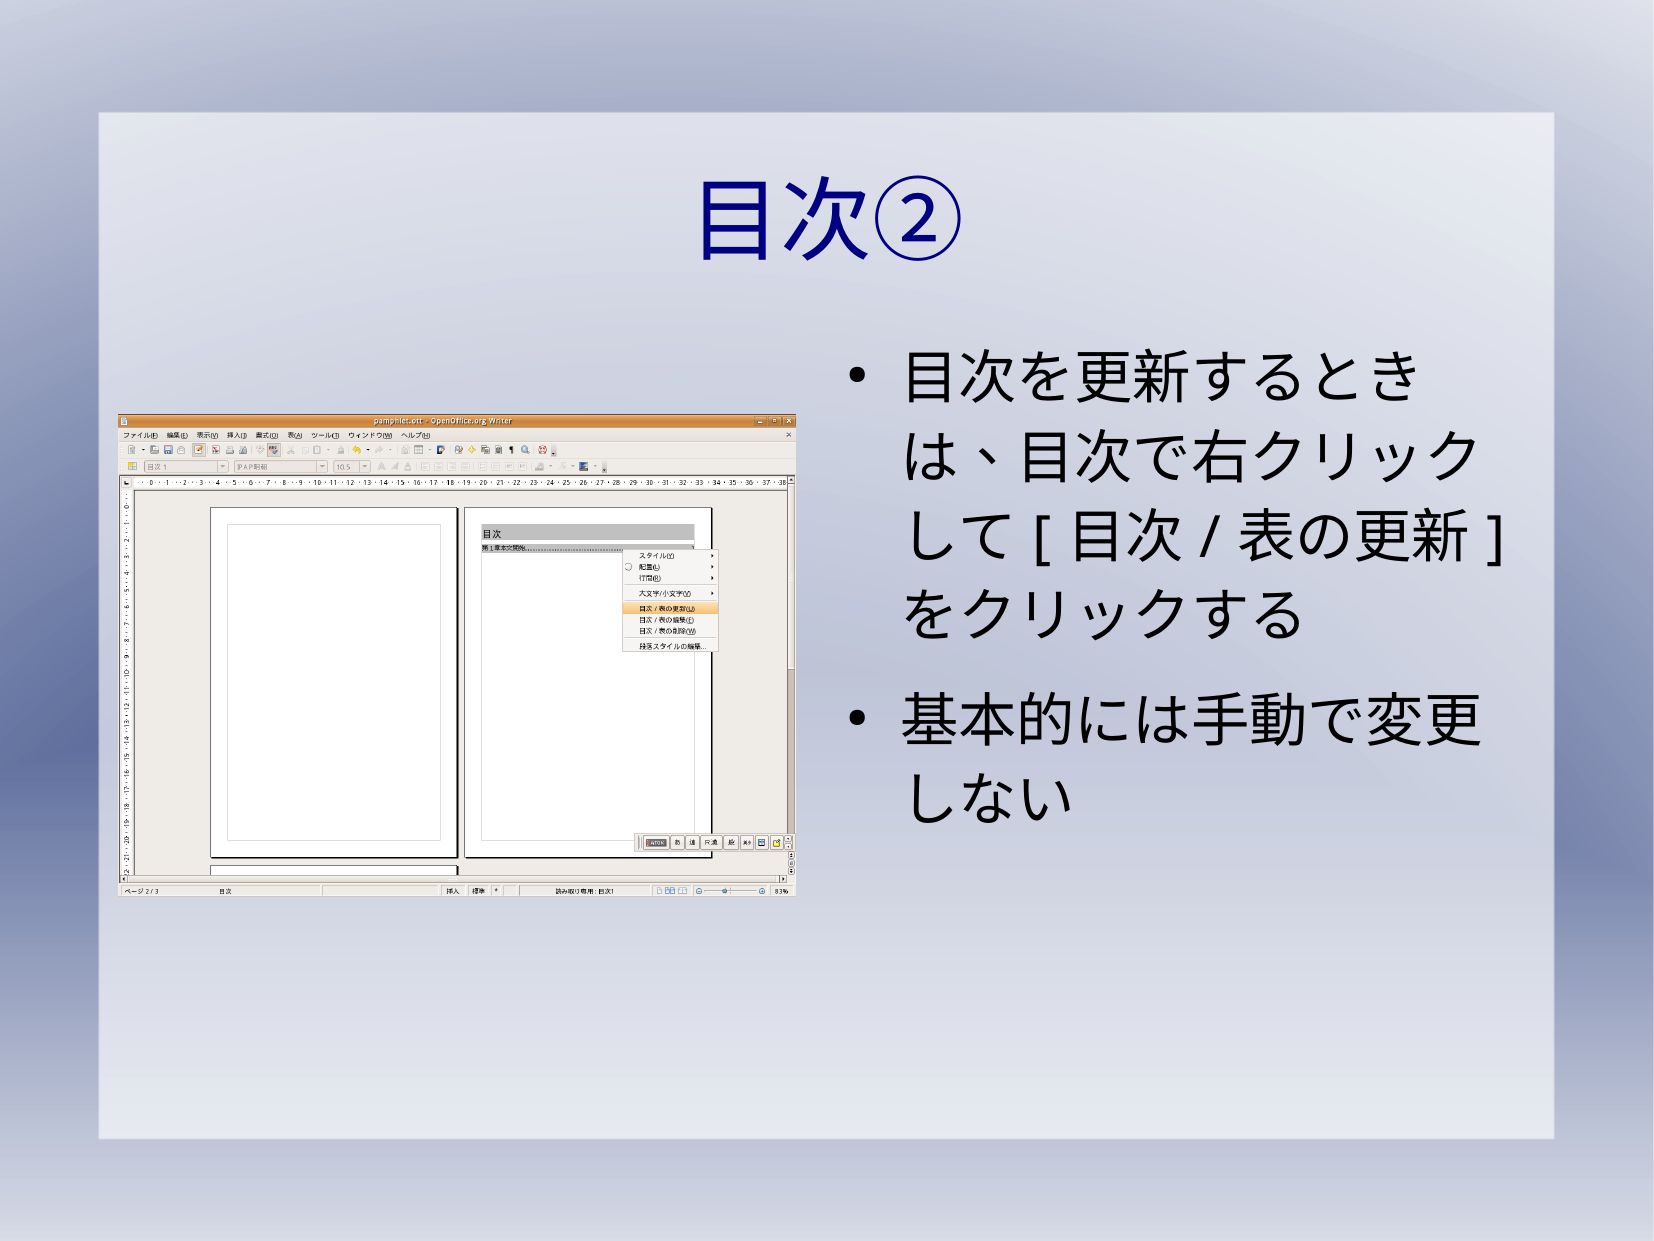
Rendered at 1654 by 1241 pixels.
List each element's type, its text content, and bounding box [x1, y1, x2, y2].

list 目次を更新するときは、目次で右クリックして[目次/表の更新]をクリックする 基本的には手動で変更しない [829, 336, 1507, 960]
picture [0, 0, 1654, 1241]
title 目次② [118, 121, 1536, 315]
